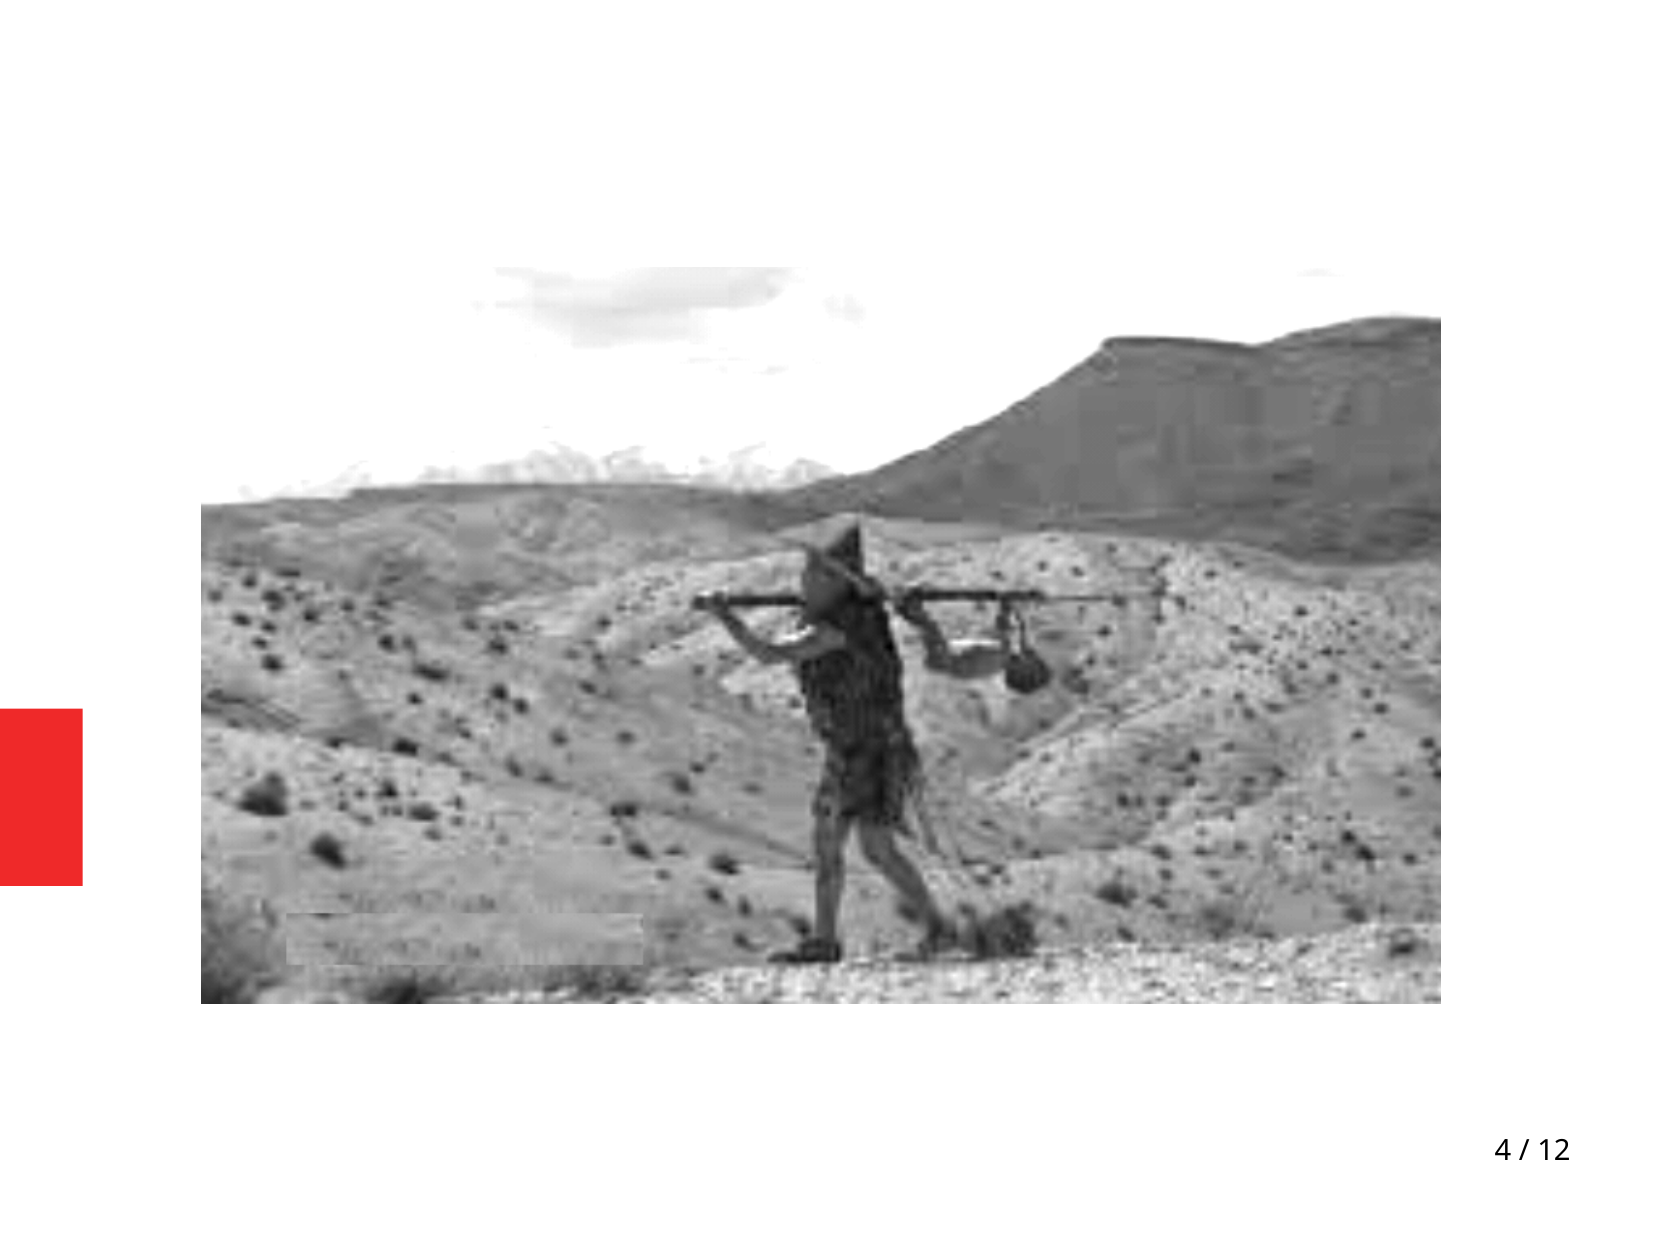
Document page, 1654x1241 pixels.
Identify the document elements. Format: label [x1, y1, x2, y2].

picture [201, 267, 1441, 1004]
